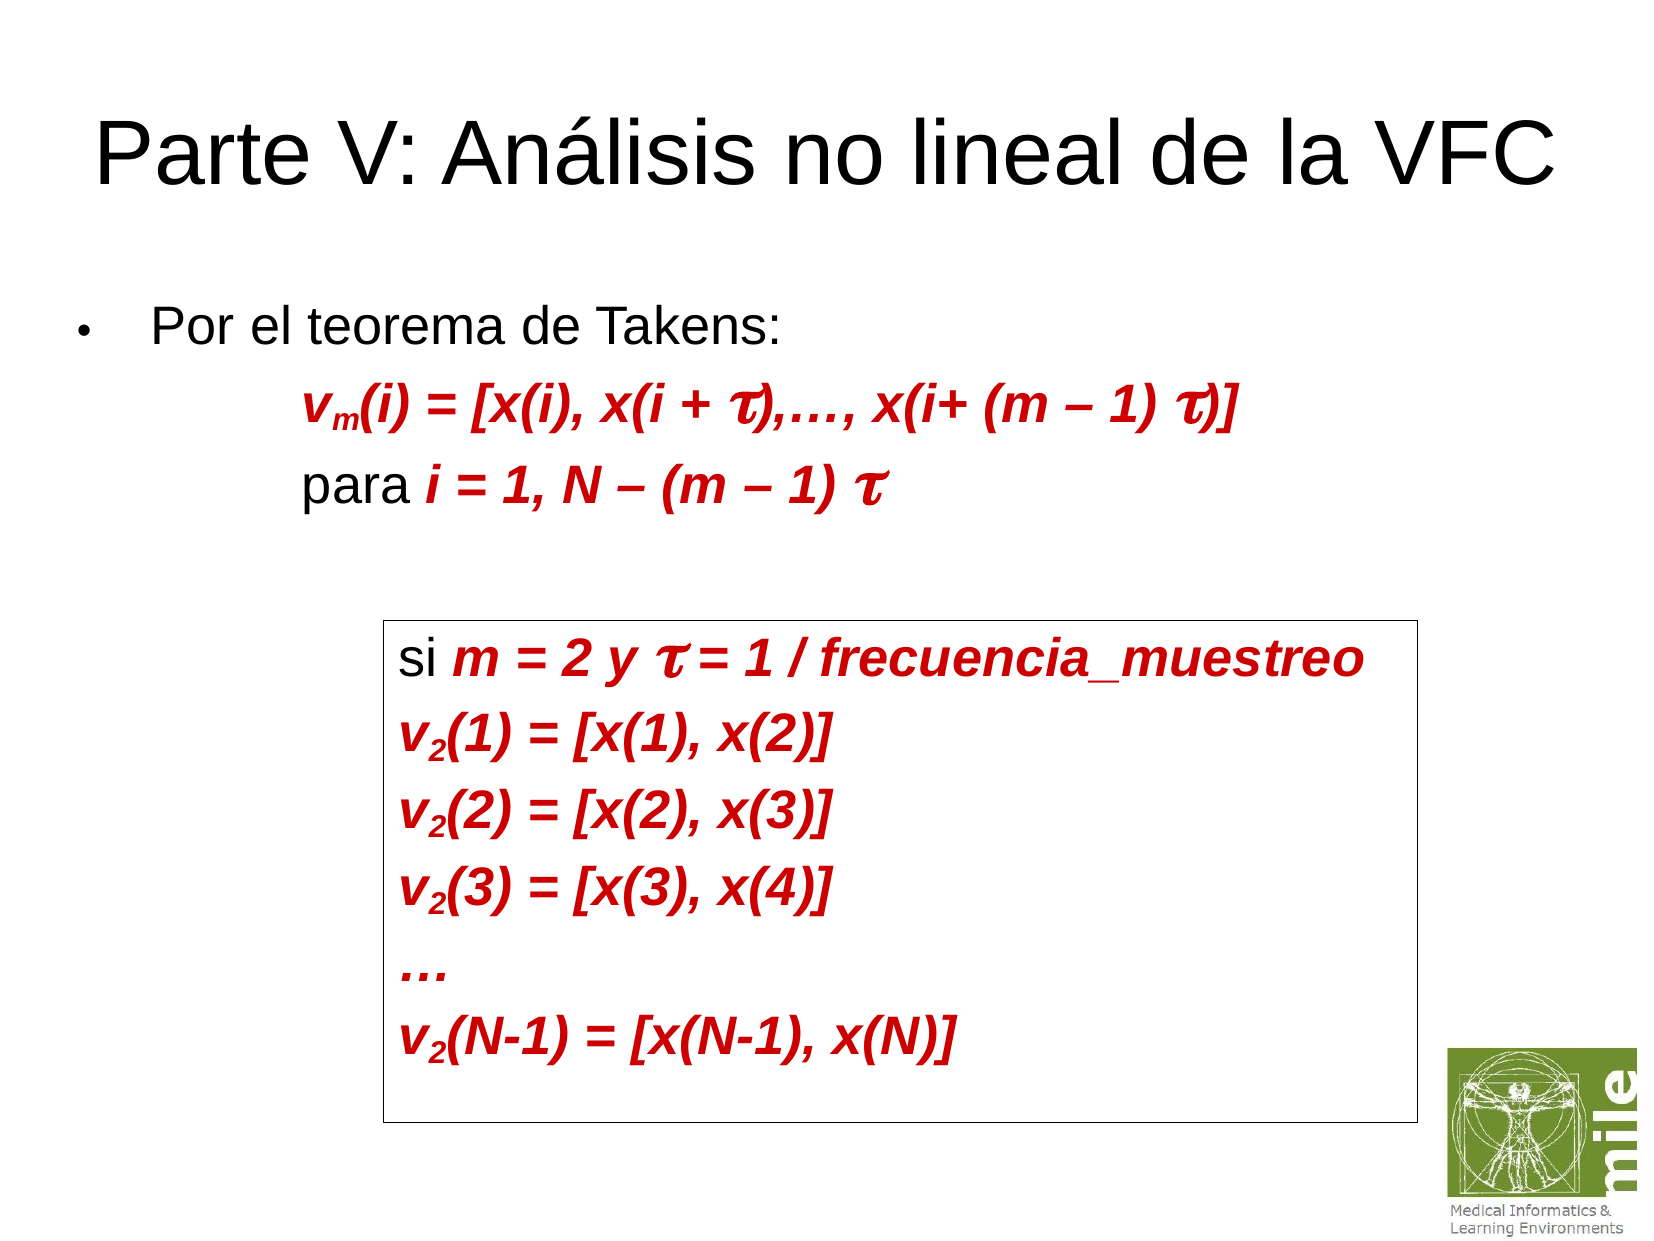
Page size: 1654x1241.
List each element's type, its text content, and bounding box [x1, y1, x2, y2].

text_box si m = 2 y  = 1 / frecuencia_muestreo v2(1) = [x(1), x(2)] v2(2) = [x(2), x(3)] v2(3) = [x(3), x(4)] … v2(N-1) = [x(N-1), x(N)] [383, 620, 1418, 1123]
title Parte V: Análisis no lineal de la VFC [82, 56, 1571, 250]
list • Por el teorema de Takens: vm(i) = [x(i), x(i + ),…, x(i+ (m – 1) )] para i = 1, N – (m – 1)  [76, 295, 1565, 1114]
picture [1440, 1033, 1654, 1241]
